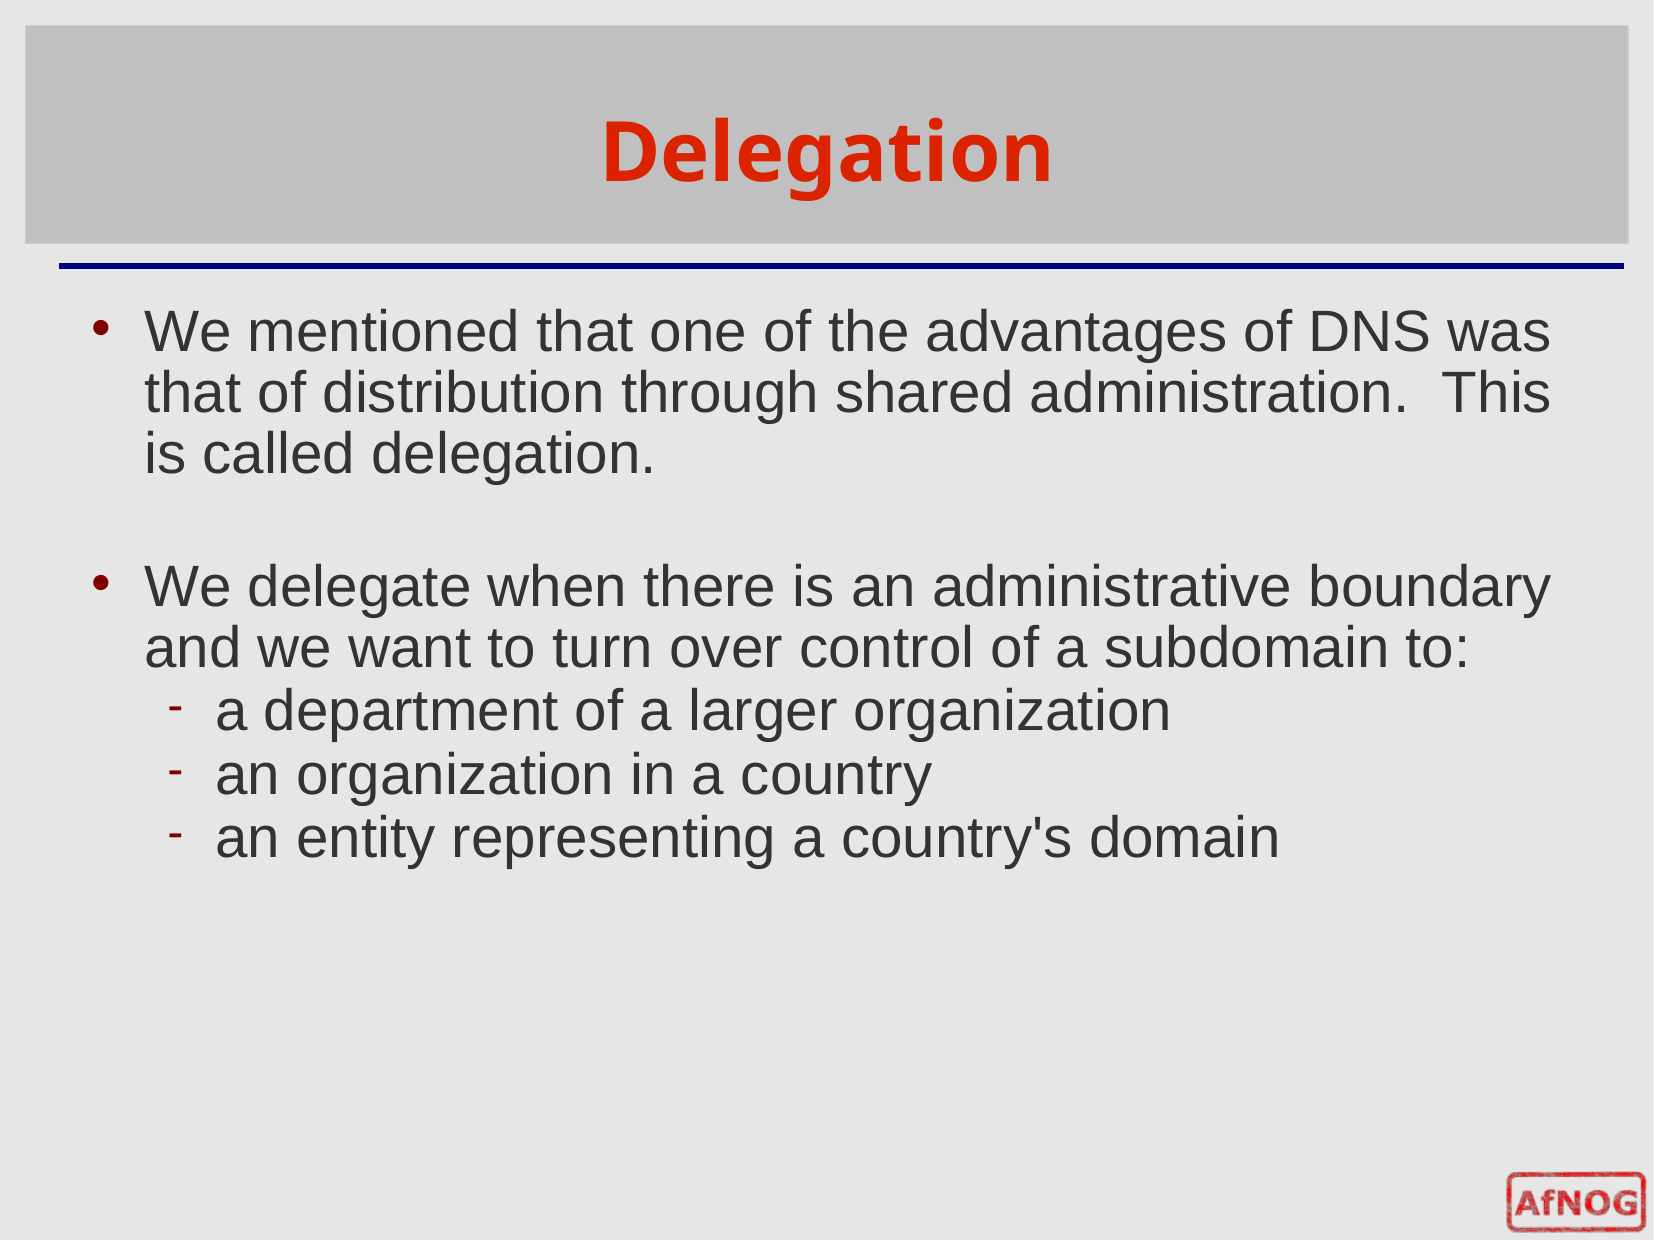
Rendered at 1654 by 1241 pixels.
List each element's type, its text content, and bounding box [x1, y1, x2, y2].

title Delegation [121, 46, 1534, 254]
text_box We mentioned that one of the advantages of DNS was that of distribution through shared administration. This is called delegation. We delegate when there is an administrative boundary and we want to turn over control of a subdomain to: a department of a larger organization an organization in a country an entity representing a country's domain [59, 295, 1595, 1034]
picture [1505, 1170, 1648, 1235]
